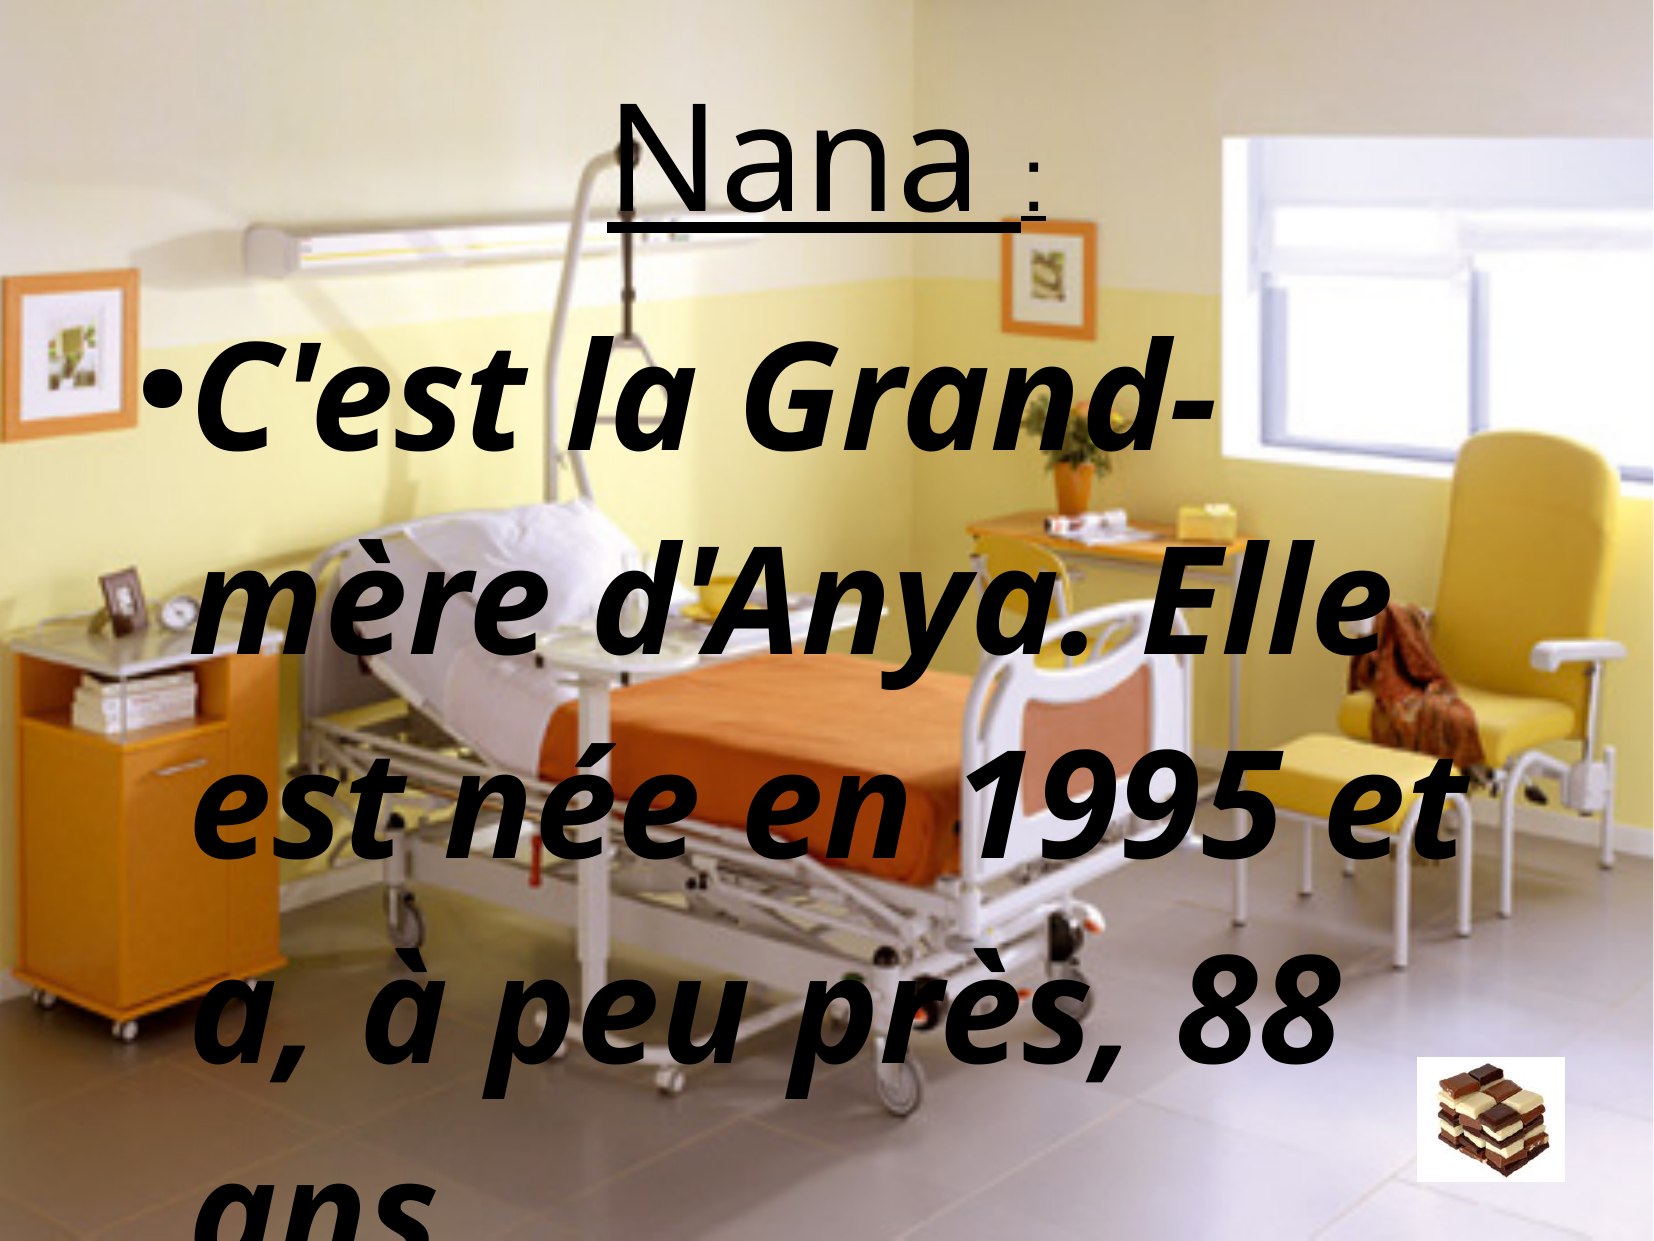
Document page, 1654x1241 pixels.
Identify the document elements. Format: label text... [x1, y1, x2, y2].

picture [217, 1201, 246, 1241]
list C'est la Grand-mère d'Anya. Elle est née en 1995 et a, à peu près, 88 ans . [118, 290, 1572, 1128]
title Nana : [82, 49, 1571, 257]
picture [307, 1201, 338, 1241]
picture [0, 0, 1654, 1241]
